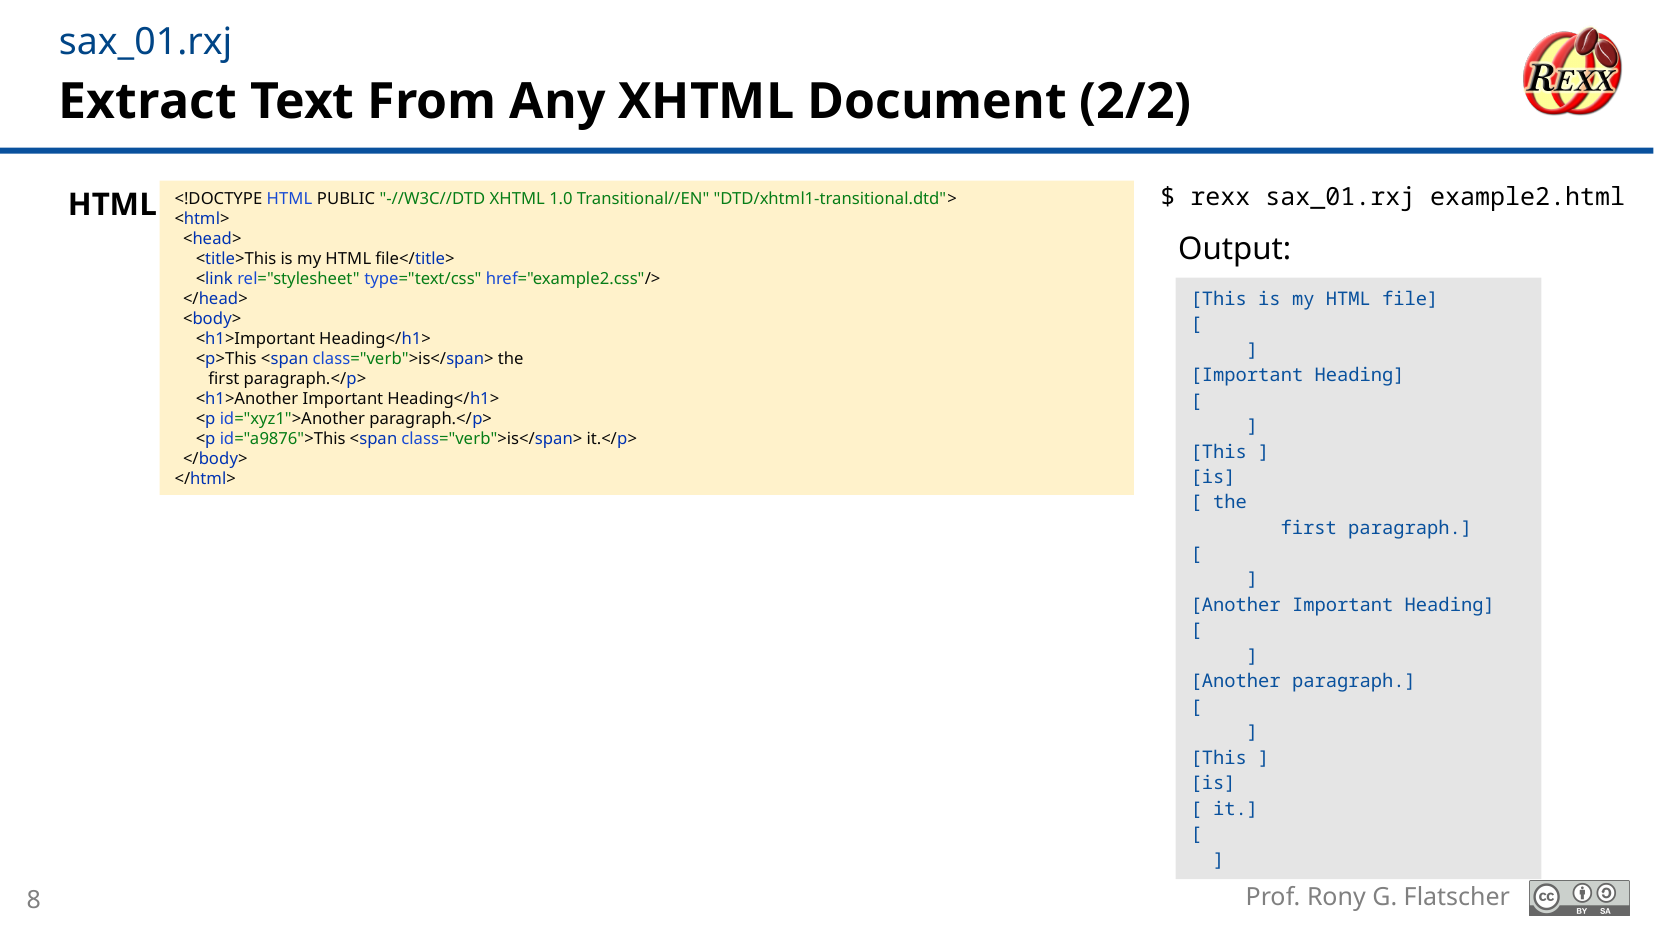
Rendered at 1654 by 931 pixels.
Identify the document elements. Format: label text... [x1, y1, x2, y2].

text_box $ rexx sax_01.rxj example2.html [1145, 171, 1648, 227]
text_box <!DOCTYPE HTML PUBLIC "-//W3C//DTD XHTML 1.0 Transitional//EN" "DTD/xhtml1-transitional.dtd"> <html> <head> <title>This is my HTML file</title> <link rel="stylesheet" type="text/css" href="example2.css"/> </head> <body> <h1>Important Heading</h1> <p>This <span class="verb">is</span> the first paragraph.</p> <h1>Another Important Heading</h1> <p id="xyz1">Another paragraph.</p> <p id="a9876">This <span class="verb">is</span> it.</p> </body> </html> [159, 180, 1134, 495]
text_box [This is my HTML file] [ ] [Important Heading] [ ] [This ] [is] [ the first paragraph.] [ ] [Another Important Heading] [ ] [Another paragraph.] [ ] [This ] [is] [ it.] [ ] [1175, 277, 1542, 857]
title sax_01.rxj Extract Text From Any XHTML Document (2/2) [0, 0, 1625, 148]
text_box Output: [1163, 218, 1653, 275]
text_box HTML [53, 174, 201, 231]
